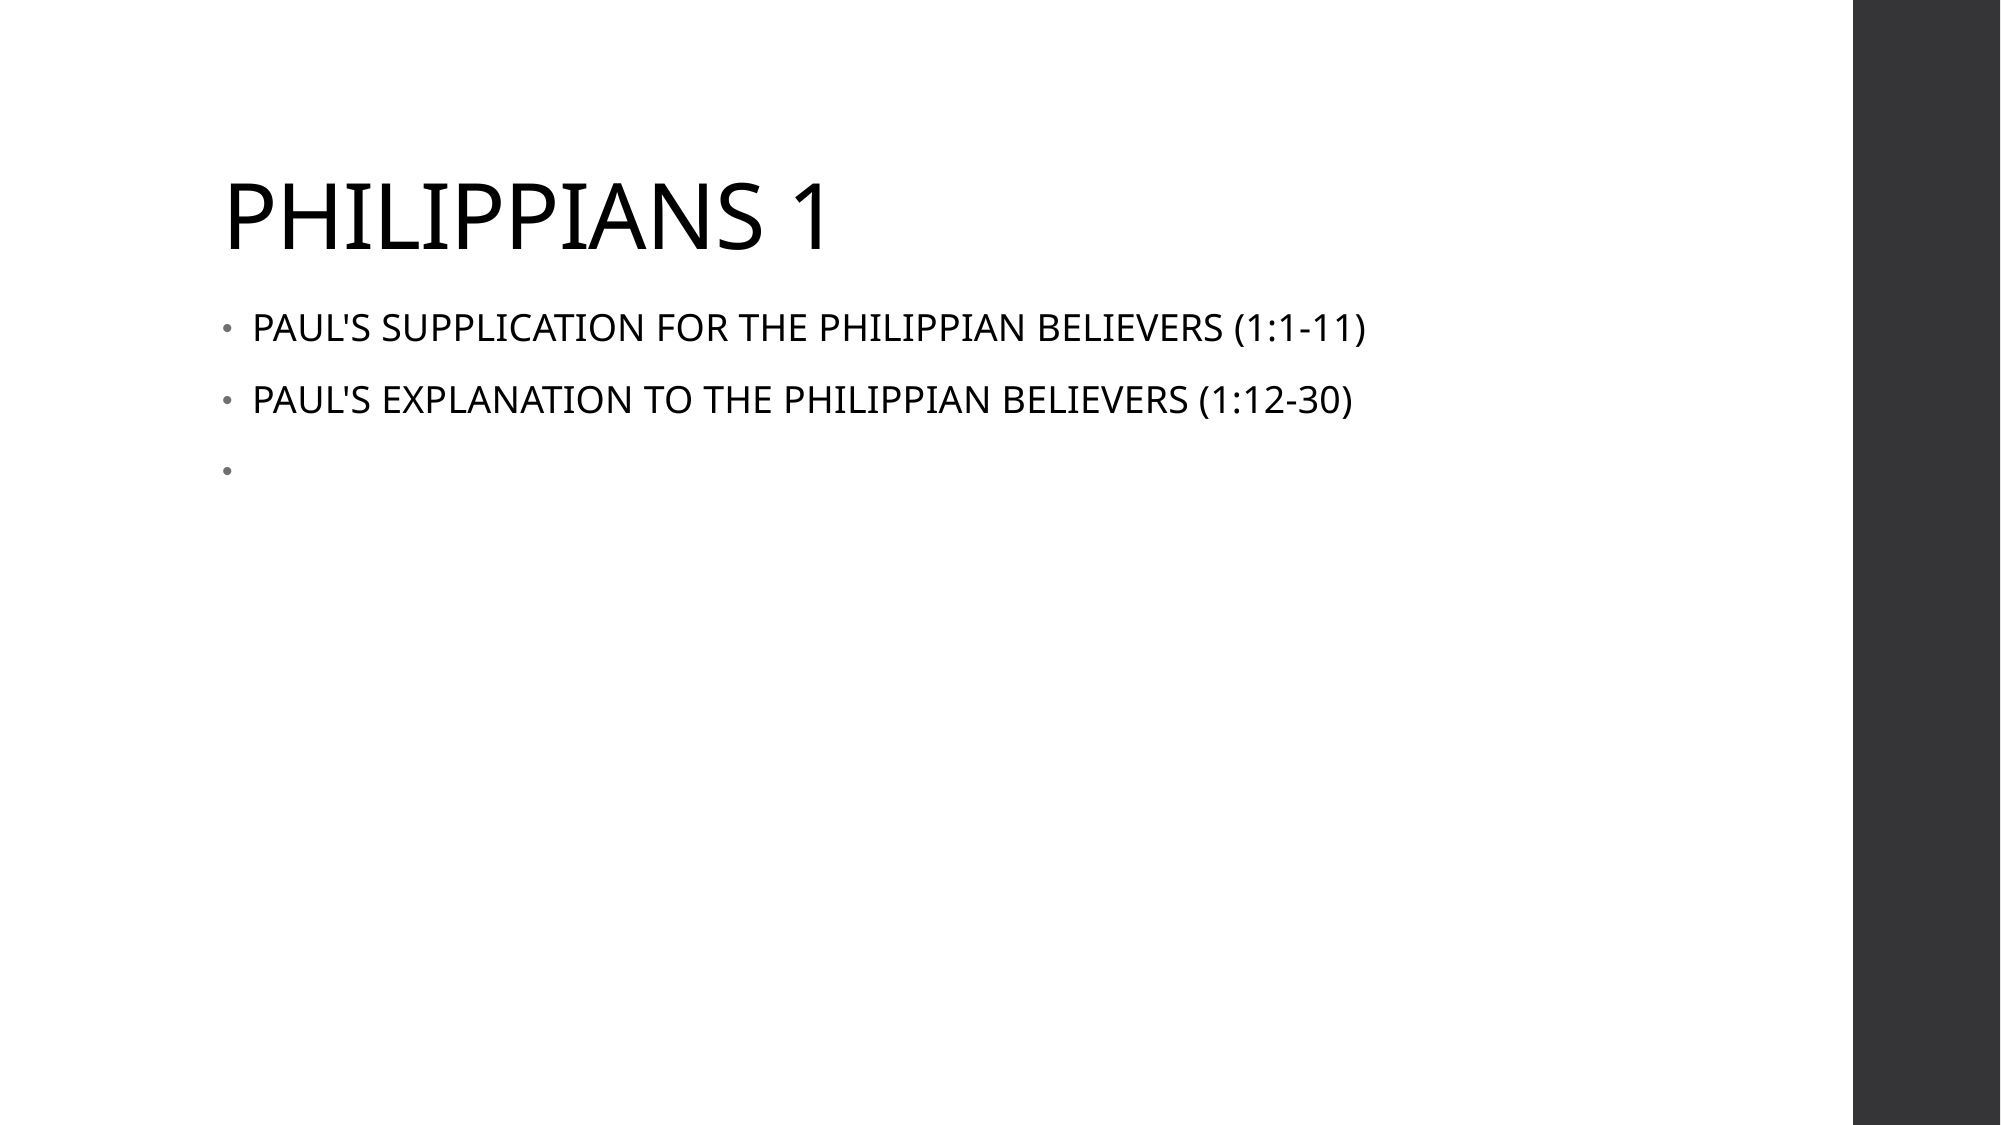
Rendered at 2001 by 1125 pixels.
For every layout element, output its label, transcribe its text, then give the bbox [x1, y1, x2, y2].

title PHILIPPIANS 1 [206, 60, 1797, 278]
list PAUL'S SUPPLICATION FOR THE PHILIPPIAN BELIEVERS (1:1-11) PAUL'S EXPLANATION TO THE PHILIPPIAN BELIEVERS (1:12-30) [206, 299, 1617, 1014]
